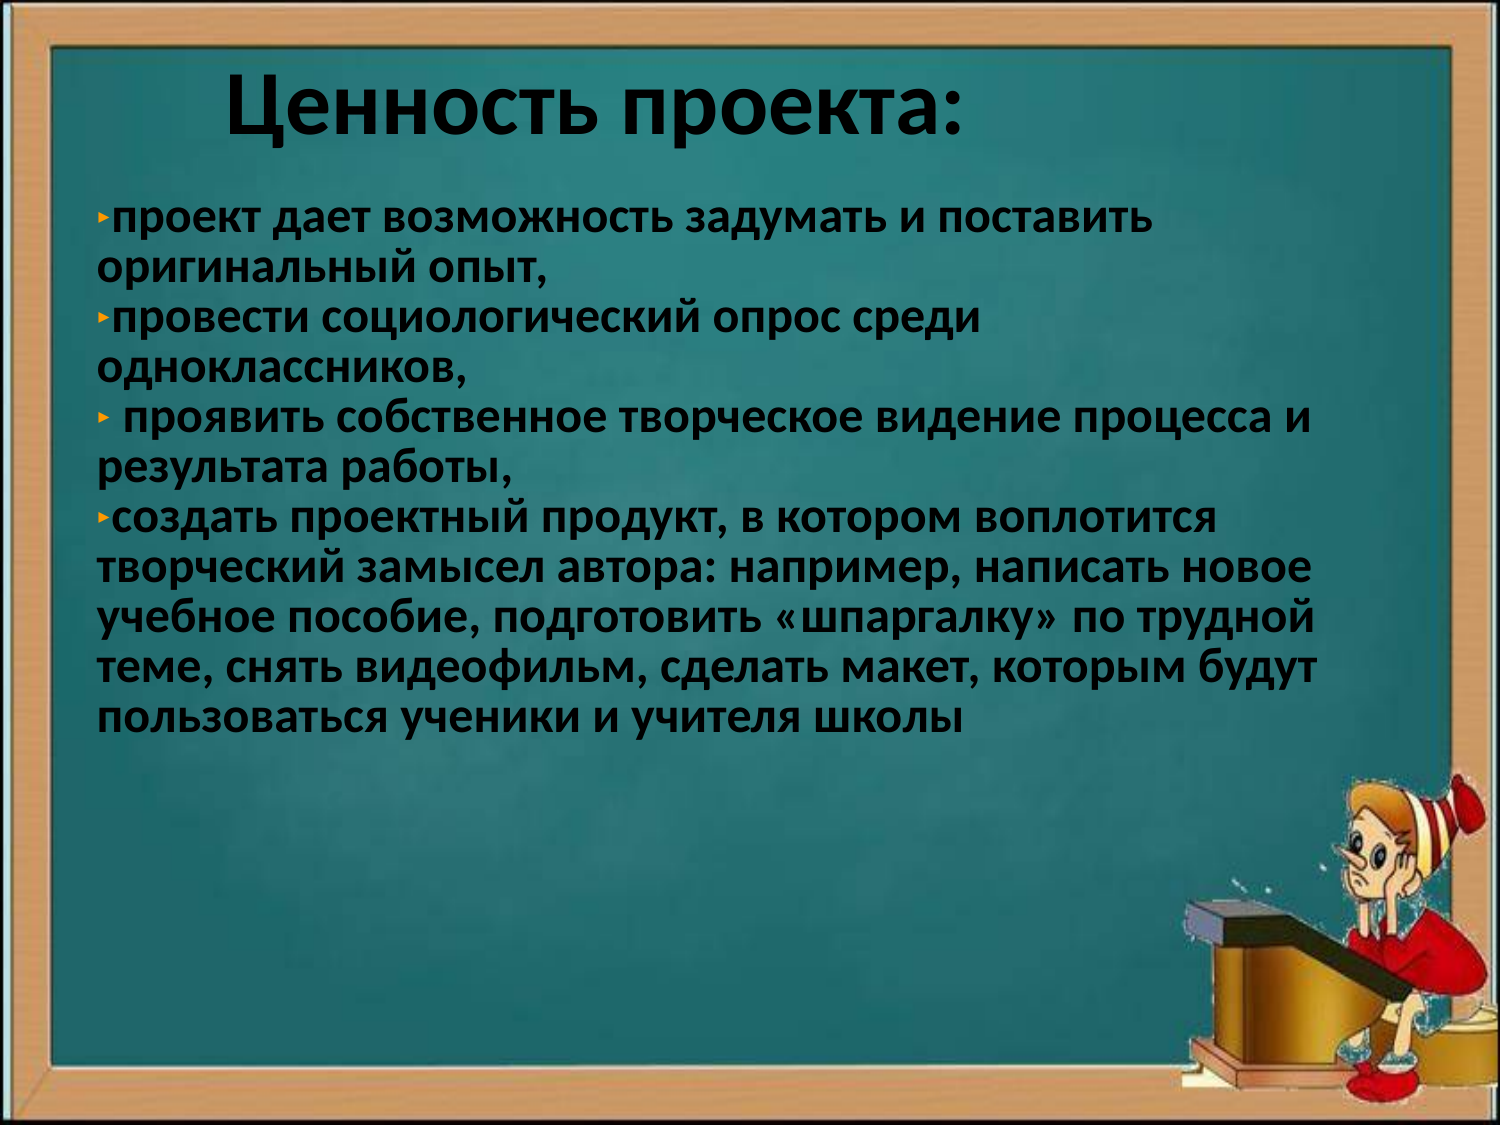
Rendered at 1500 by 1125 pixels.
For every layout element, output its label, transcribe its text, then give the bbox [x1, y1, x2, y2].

picture [0, 0, 1500, 1125]
text_box проект дает возможность задумать и поставить оригинальный опыт, провести социологический опрос среди одноклассников, проявить собственное творческое видение процесса и результата работы, создать проектный продукт, в котором воплотится творческий замысел автора: например, написать новое учебное пособие, подготовить «шпаргалку» по трудной теме, снять видеофильм, сделать макет, которым будут пользоваться ученики и учителя школы [81, 187, 1360, 753]
text_box Ценность проекта: [210, 58, 1301, 166]
